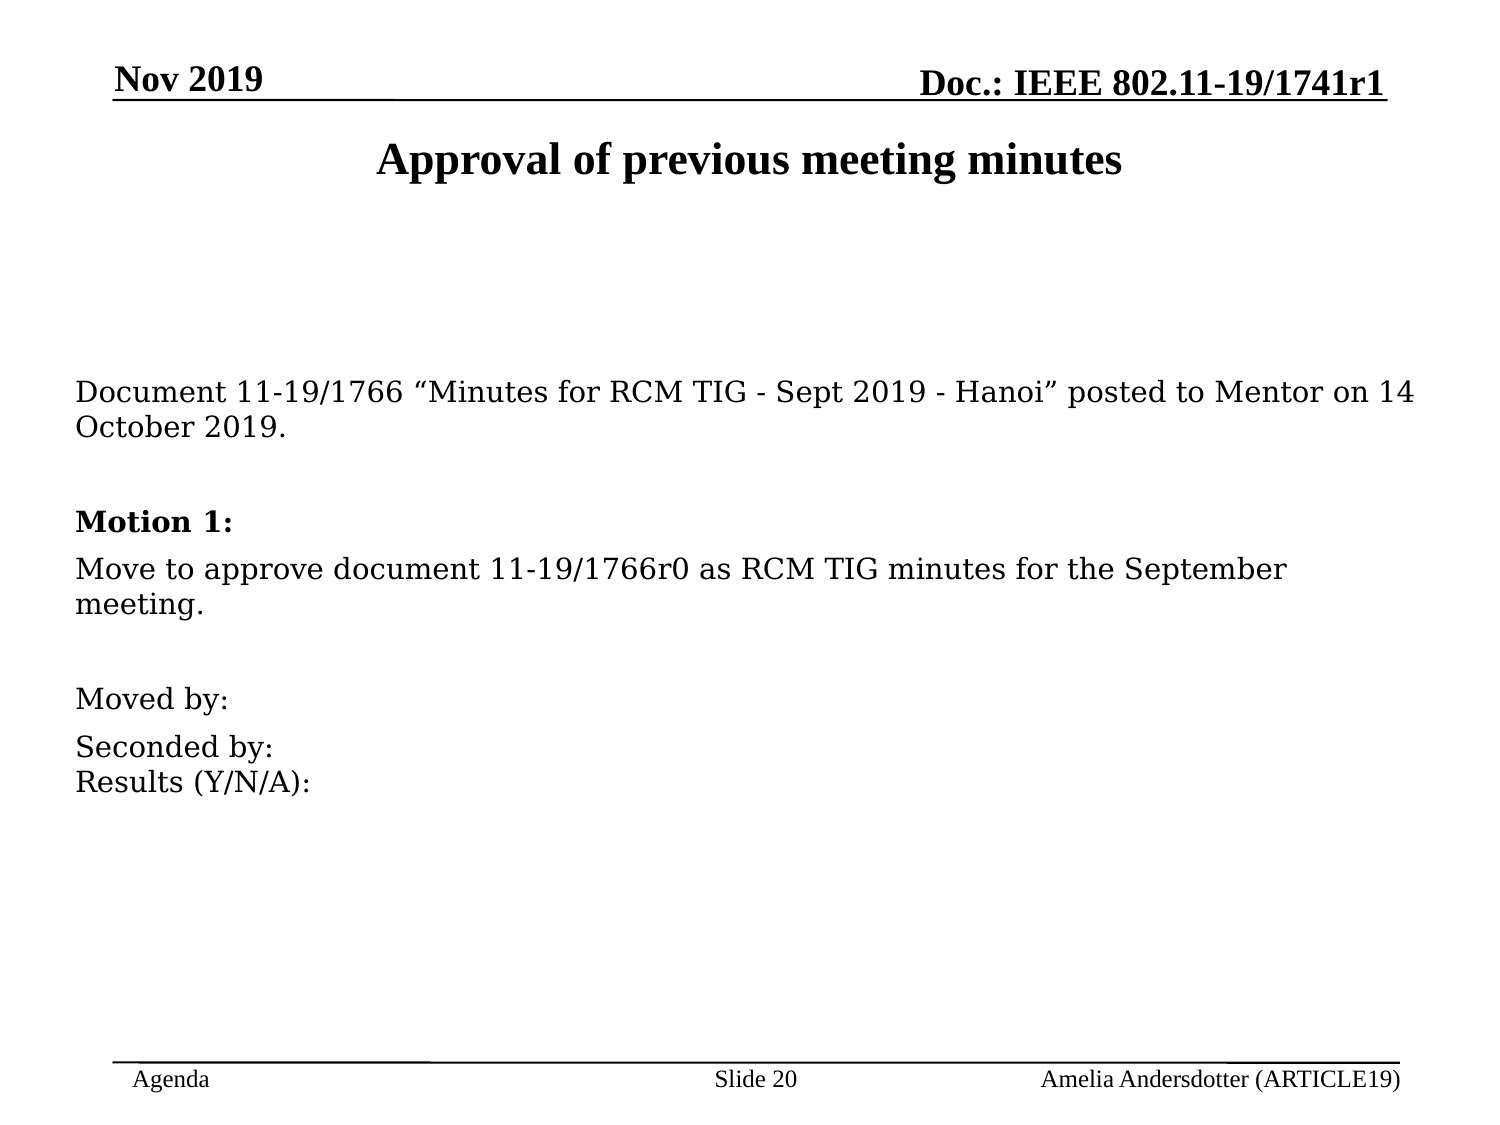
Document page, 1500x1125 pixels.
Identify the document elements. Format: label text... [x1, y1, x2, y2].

text_box Approval of previous meeting minutes [112, 112, 1387, 201]
text_box Nov 2019 [114, 54, 422, 99]
text_box Document 11-19/1766 “Minutes for RCM TIG - Sept 2019 - Hanoi” posted to Mentor on 14 October 2019. Motion 1: Move to approve document 11-19/1766r0 as RCM TIG minutes for the September meeting. Moved by: Seconded by: Results (Y/N/A): [75, 373, 1425, 798]
text_box Slide <number> [712, 1062, 799, 1122]
text_box Amelia Andersdotter (ARTICLE19) [878, 1062, 1401, 1092]
